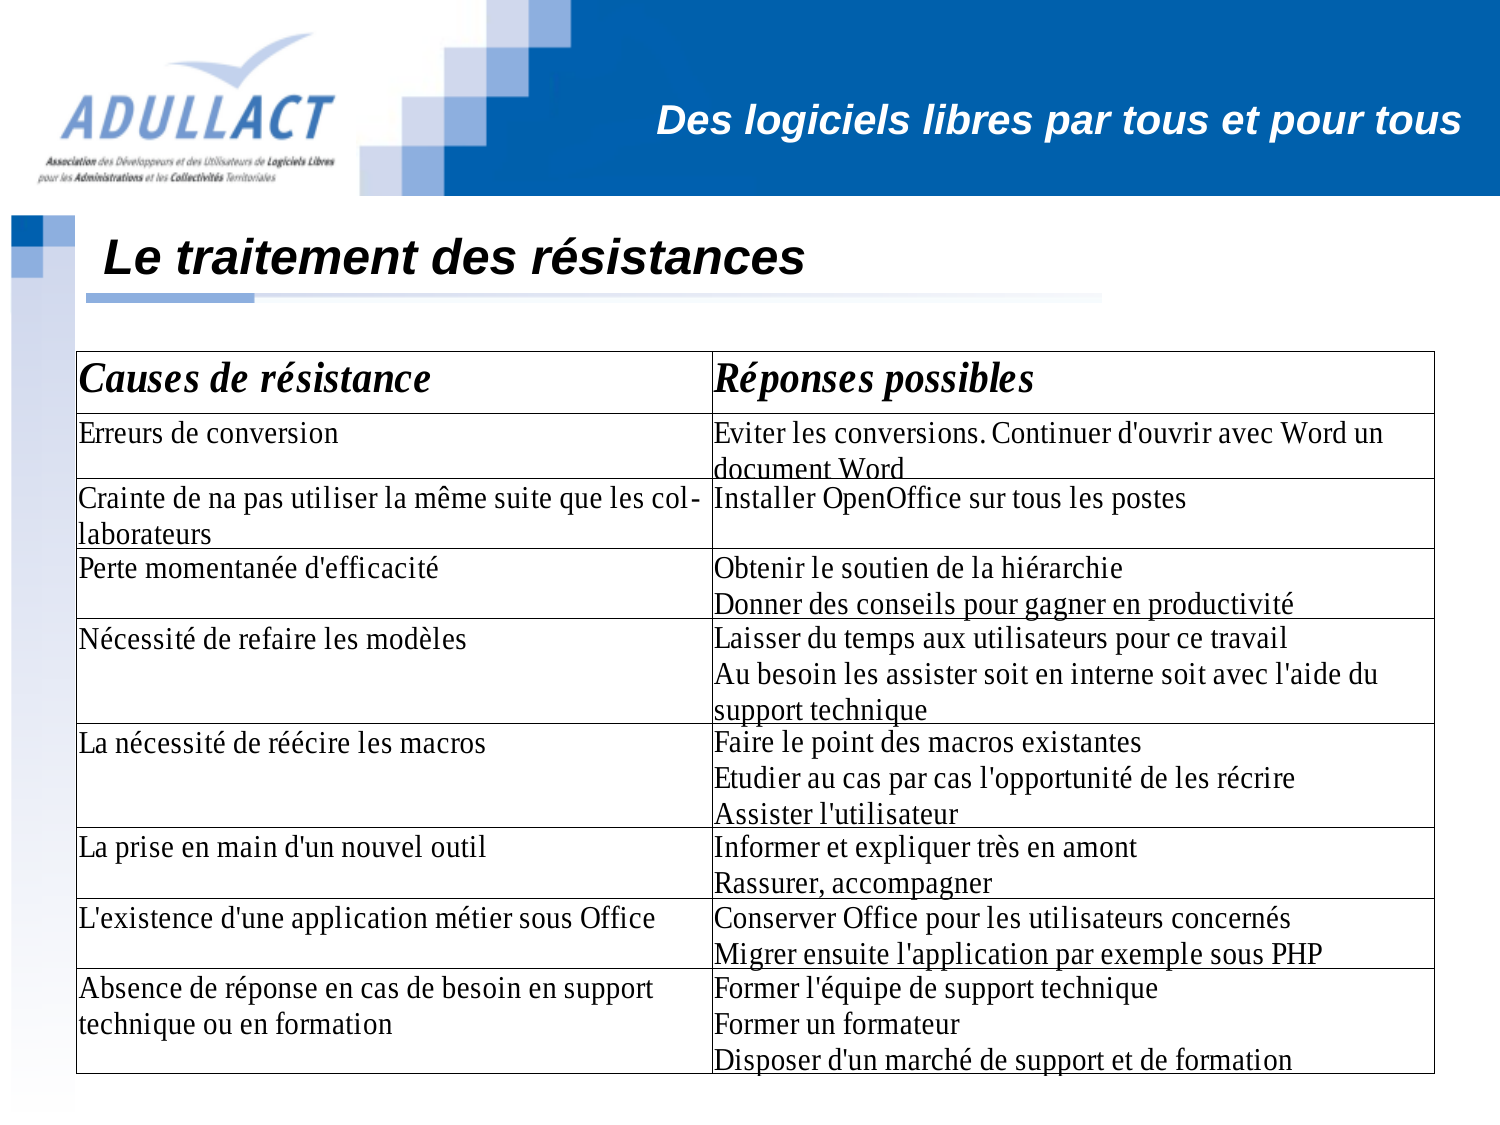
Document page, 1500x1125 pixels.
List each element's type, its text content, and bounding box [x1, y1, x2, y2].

picture [356, 0, 1500, 196]
picture [86, 293, 1102, 303]
picture [10, 214, 75, 1113]
title Le traitement des résistances [88, 219, 1459, 292]
picture [31, 29, 346, 189]
chart [75, 350, 1500, 1076]
